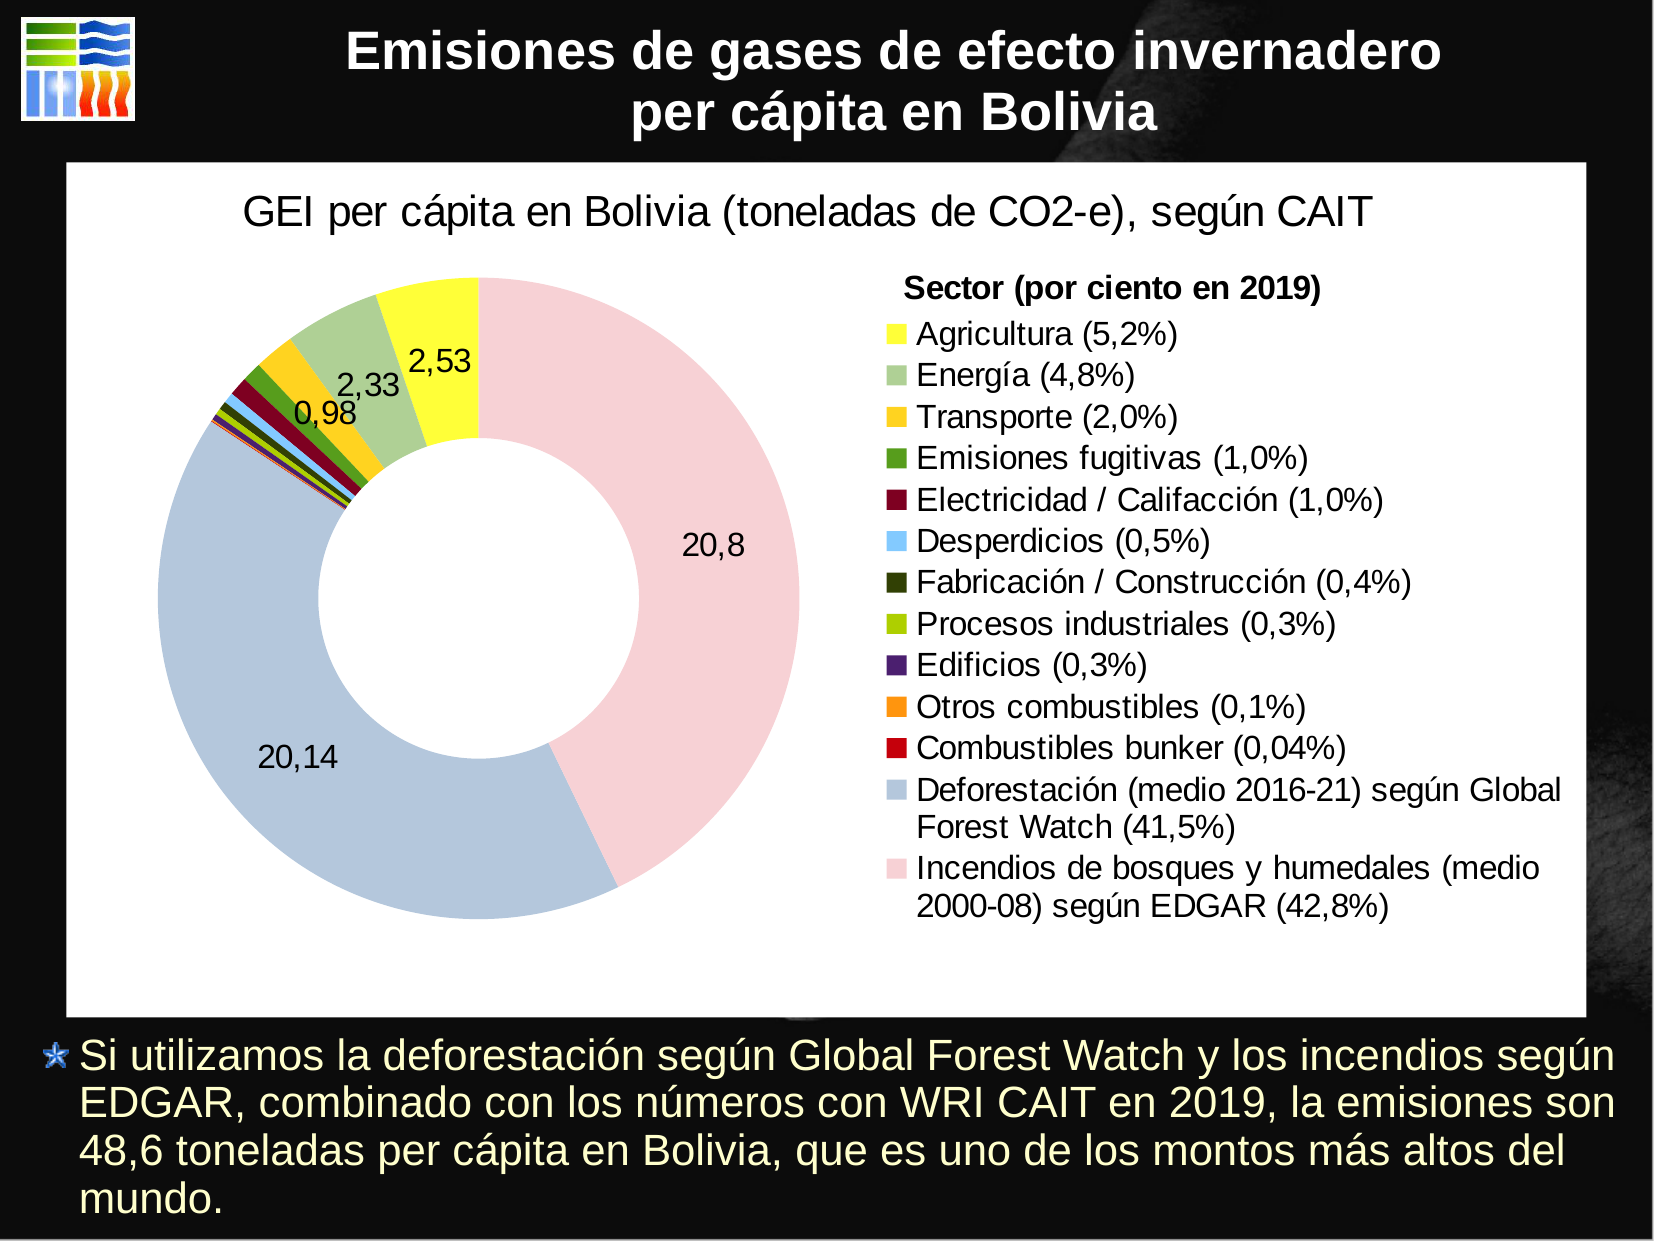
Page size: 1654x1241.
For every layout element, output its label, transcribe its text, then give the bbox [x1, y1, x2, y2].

text_box Si utilizamos la deforestación según Global Forest Watch y los incendios según EDGAR, combinado con los números con WRI CAIT en 2019, la emisiones son 48,6 toneladas per cápita en Bolivia, que es uno de los montos más altos del mundo. [28, 1024, 1649, 1231]
title Emisiones de gases de efecto invernadero per cápita en Bolivia [169, 0, 1635, 166]
picture [0, 0, 1654, 1241]
